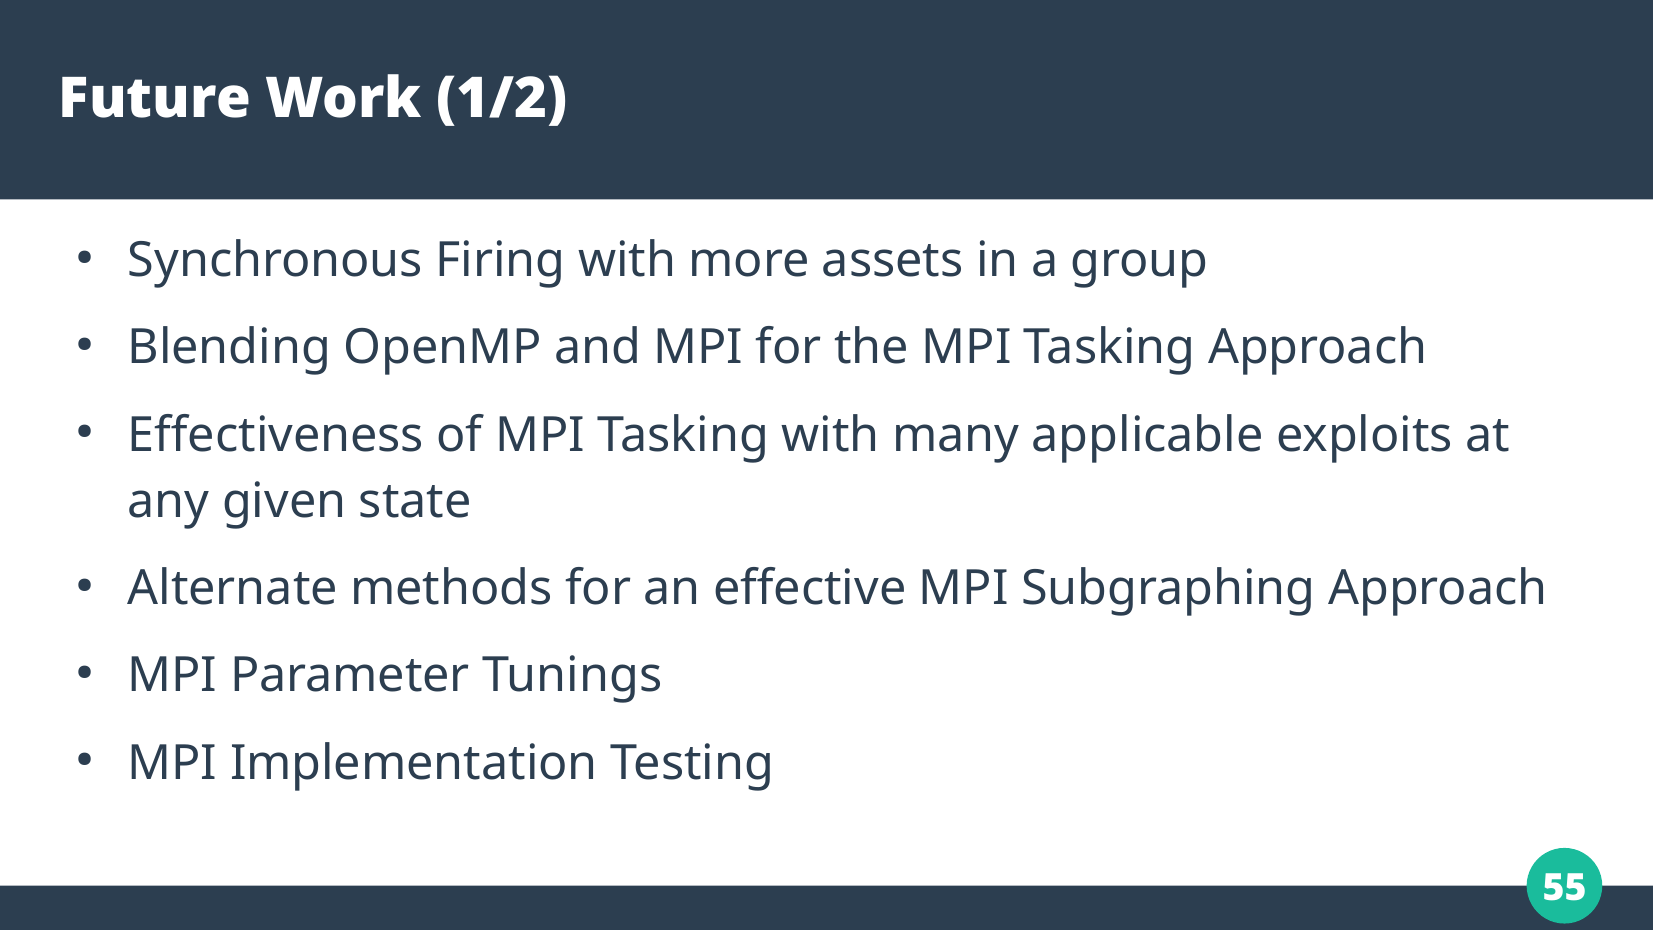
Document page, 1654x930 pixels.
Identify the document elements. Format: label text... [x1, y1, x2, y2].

list Synchronous Firing with more assets in a group Blending OpenMP and MPI for the MPI Tasking Approach Effectiveness of MPI Tasking with many applicable exploits at any given state Alternate methods for an effective MPI Subgraphing Approach MPI Parameter Tunings MPI Implementation Testing [58, 225, 1594, 846]
title Future Work (1/2) [58, 36, 1594, 155]
